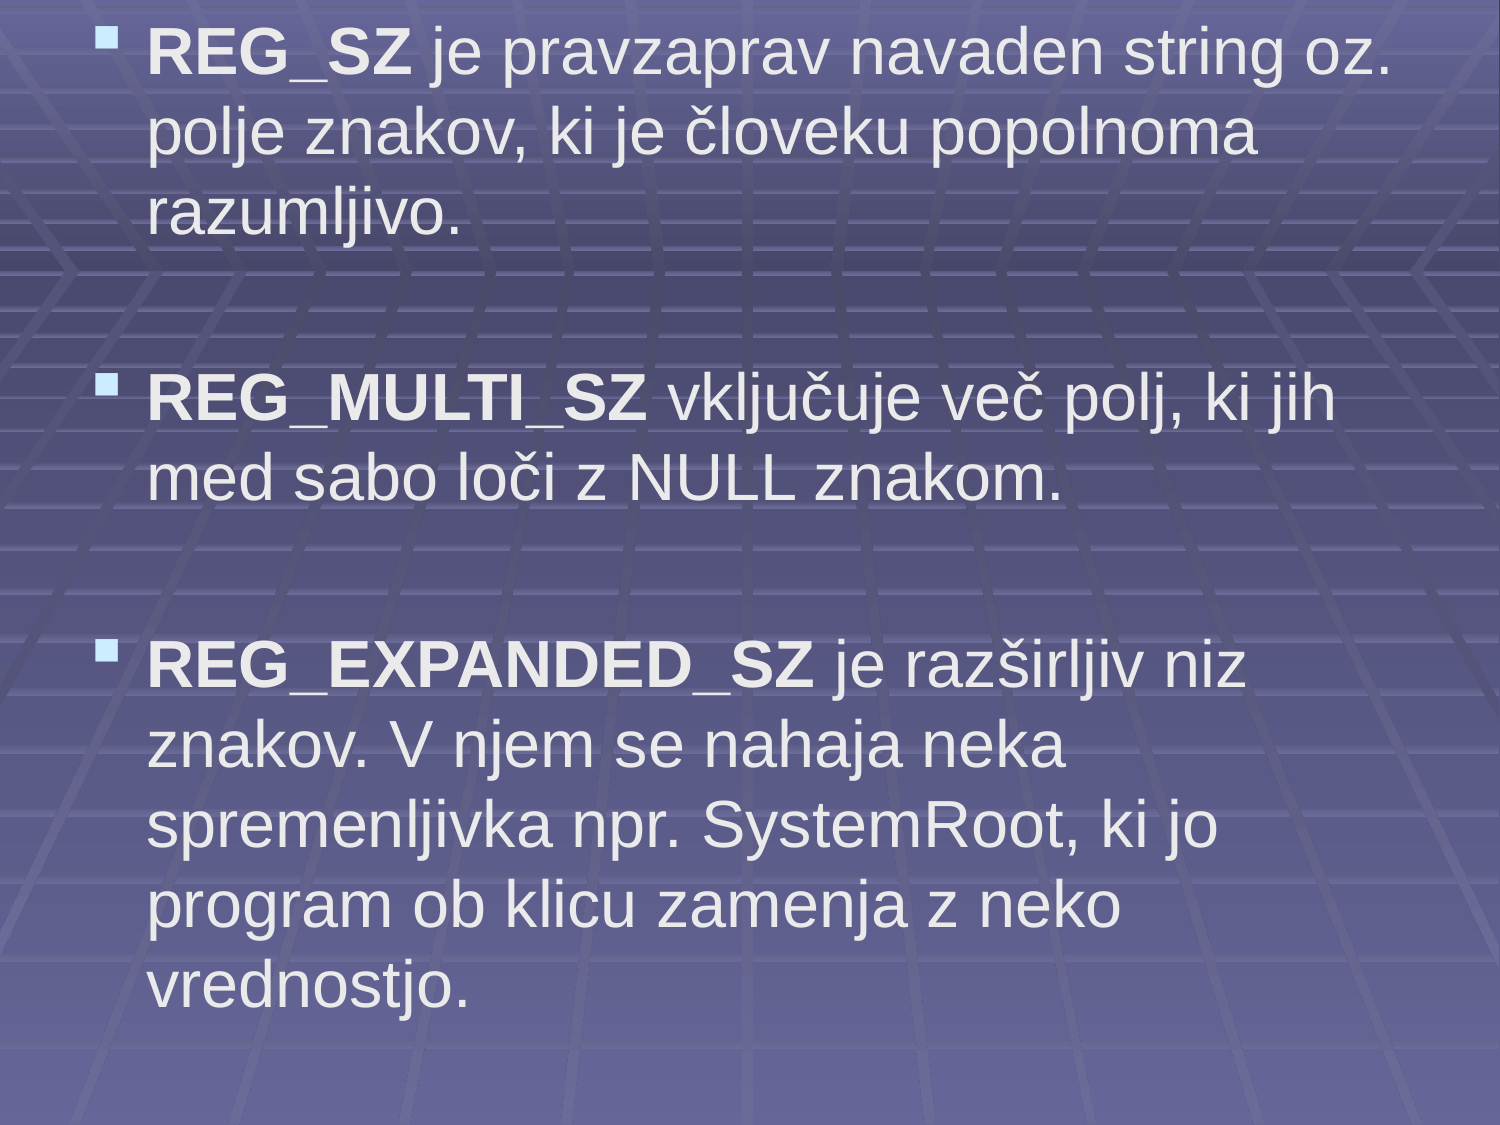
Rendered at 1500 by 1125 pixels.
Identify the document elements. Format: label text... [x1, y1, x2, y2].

list REG_SZ je pravzaprav navaden string oz. polje znakov, ki je človeku popolnoma razumljivo. REG_MULTI_SZ vključuje več polj, ki jih med sabo loči z NULL znakom. REG_EXPANDED_SZ je razširljiv niz znakov. V njem se nahaja neka spremenljivka npr. SystemRoot, ki jo program ob klicu zamenja z neko vrednostjo. [74, 0, 1425, 1125]
